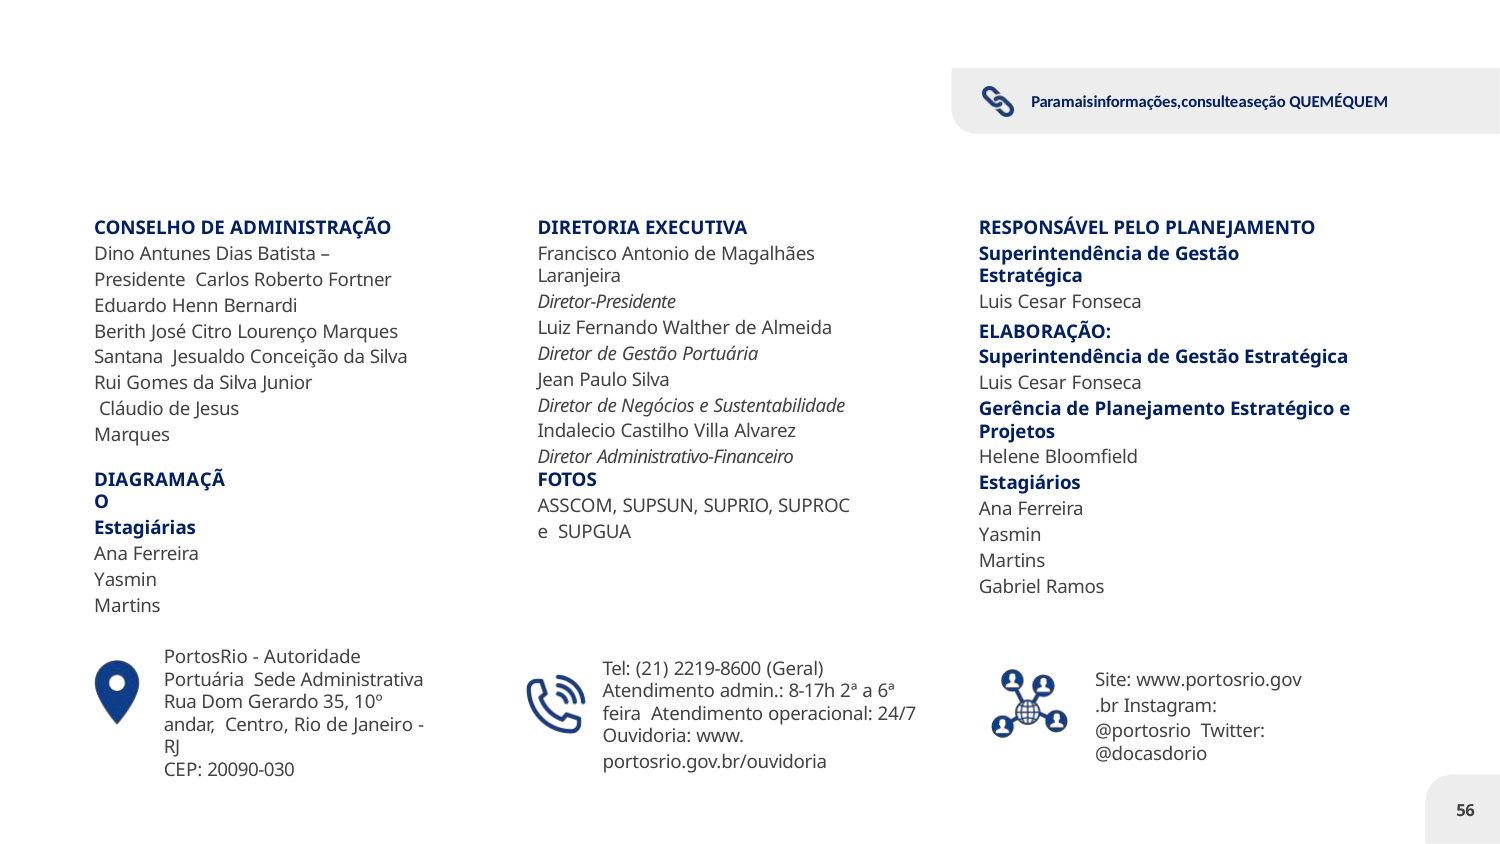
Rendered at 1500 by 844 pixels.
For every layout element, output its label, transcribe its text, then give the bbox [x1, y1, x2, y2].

text_box FOTOS ASSCOM, SUPSUN, SUPRIO, SUPROC e SUPGUA [535, 462, 863, 544]
picture [84, 659, 150, 726]
picture [523, 671, 589, 737]
picture [982, 86, 1014, 117]
text_box Site: www.portosrio.gov.br Instagram: @portosrio Twitter: @docasdorio [1093, 665, 1316, 738]
text_box ELABORAÇÃO: Superintendência de Gestão Estratégica Luis Cesar Fonseca Gerência de Planejamento Estratégico e Projetos Helene Bloomﬁeld Estagiários Ana Ferreira Yasmin Martins Gabriel Ramos [976, 313, 1393, 551]
text_box DIAGRAMAÇÃO Estagiárias Ana Ferreira Yasmin Martins [92, 461, 231, 570]
text_box Para mais informações, consulte a seção QUEM É QUEM [1029, 88, 1421, 114]
text_box PortosRio - Autoridade Portuária Sede Administrativa Rua Dom Gerardo 35, 10º andar, Centro, Rio de Janeiro - RJ CEP: 20090-030 [161, 643, 436, 760]
text_box [1425, 774, 1500, 844]
text_box 55 [1450, 799, 1480, 823]
picture [990, 664, 1069, 743]
text_box DIRETORIA EXECUTIVA Francisco Antonio de Magalhães Laranjeira Diretor-Presidente Luiz Fernando Walther de Almeida Diretor de Gestão Portuária Jean Paulo Silva Diretor de Negócios e Sustentabilidade Indalecio Castilho Villa Alvarez Diretor Administrativo-Financeiro [535, 210, 899, 448]
text_box Tel: (21) 2219-8600 (Geral) Atendimento admin.: 8-17h 2ª a 6ª feira Atendimento operacional: 24/7 Ouvidoria: www.portosrio.gov.br/ouvidoria [600, 654, 956, 749]
text_box CONSELHO DE ADMINISTRAÇÃO Dino Antunes Dias Batista – Presidente Carlos Roberto Fortner Eduardo Henn Bernardi Berith José Citro Lourenço Marques Santana Jesualdo Conceição da Silva Rui Gomes da Silva Junior Cláudio de Jesus Marques [92, 210, 469, 422]
text_box [951, 68, 1500, 134]
text_box RESPONSÁVEL PELO PLANEJAMENTO Superintendência de Gestão Estratégica Luis Cesar Fonseca [976, 210, 1318, 293]
